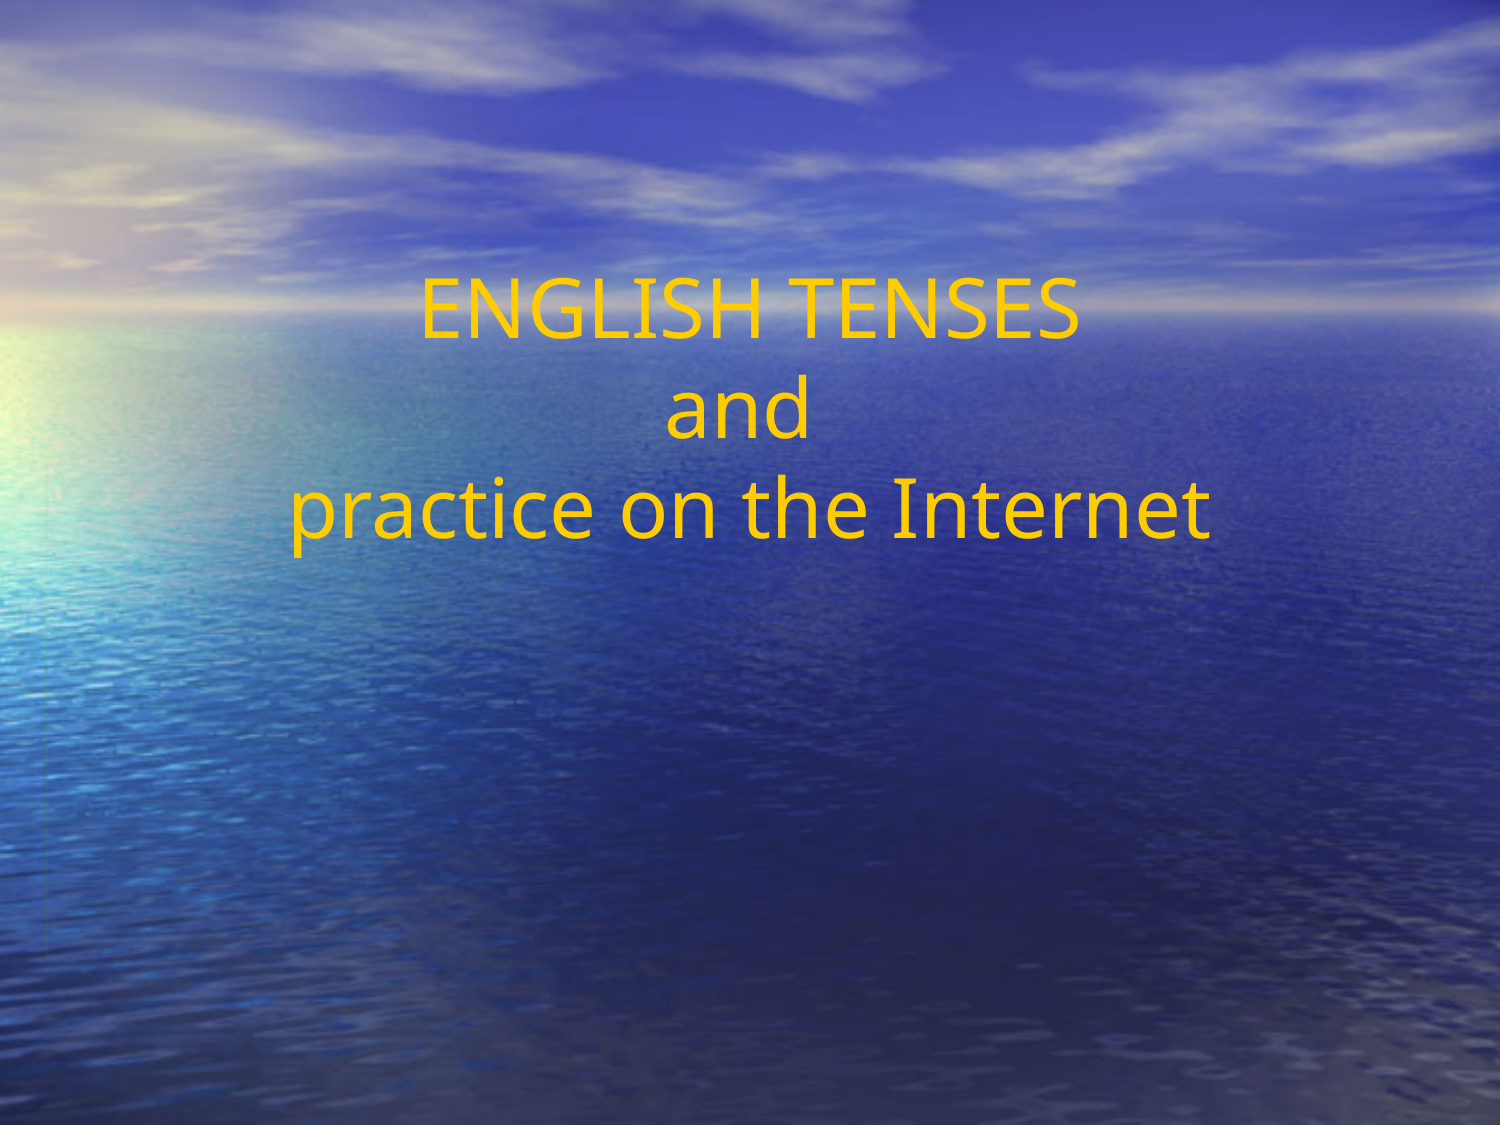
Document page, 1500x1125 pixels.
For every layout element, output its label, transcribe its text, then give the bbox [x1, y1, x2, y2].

picture [0, 0, 1500, 1125]
title ENGLISH TENSES and practice on the Internet [112, 247, 1388, 563]
